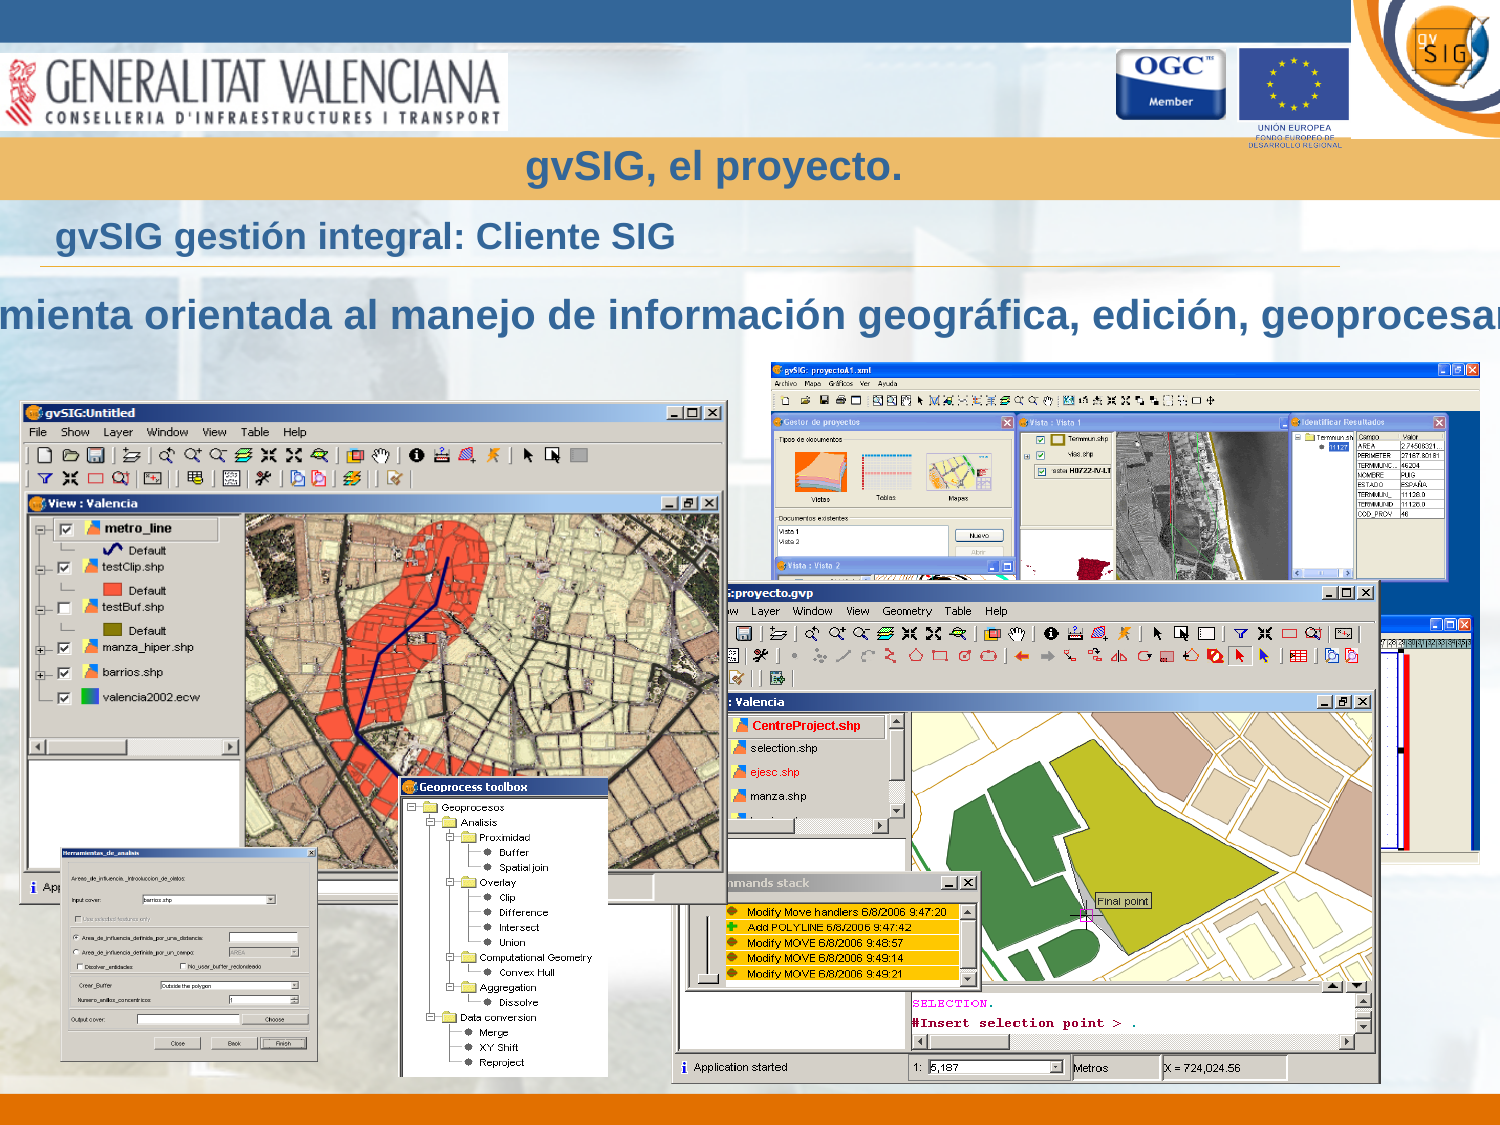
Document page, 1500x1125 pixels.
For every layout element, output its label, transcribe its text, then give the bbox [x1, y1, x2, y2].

picture [19, 362, 1480, 1084]
text_box Herramienta orientada al manejo de información geográfica, edición, geoprocesamiento... [0, 286, 1500, 346]
picture [1237, 0, 1500, 139]
picture [1116, 49, 1226, 120]
text_box gvSIG, el proyecto. [0, 137, 1429, 207]
text_box gvSIG gestión integral: Cliente SIG [40, 210, 1343, 275]
picture [0, 53, 508, 131]
